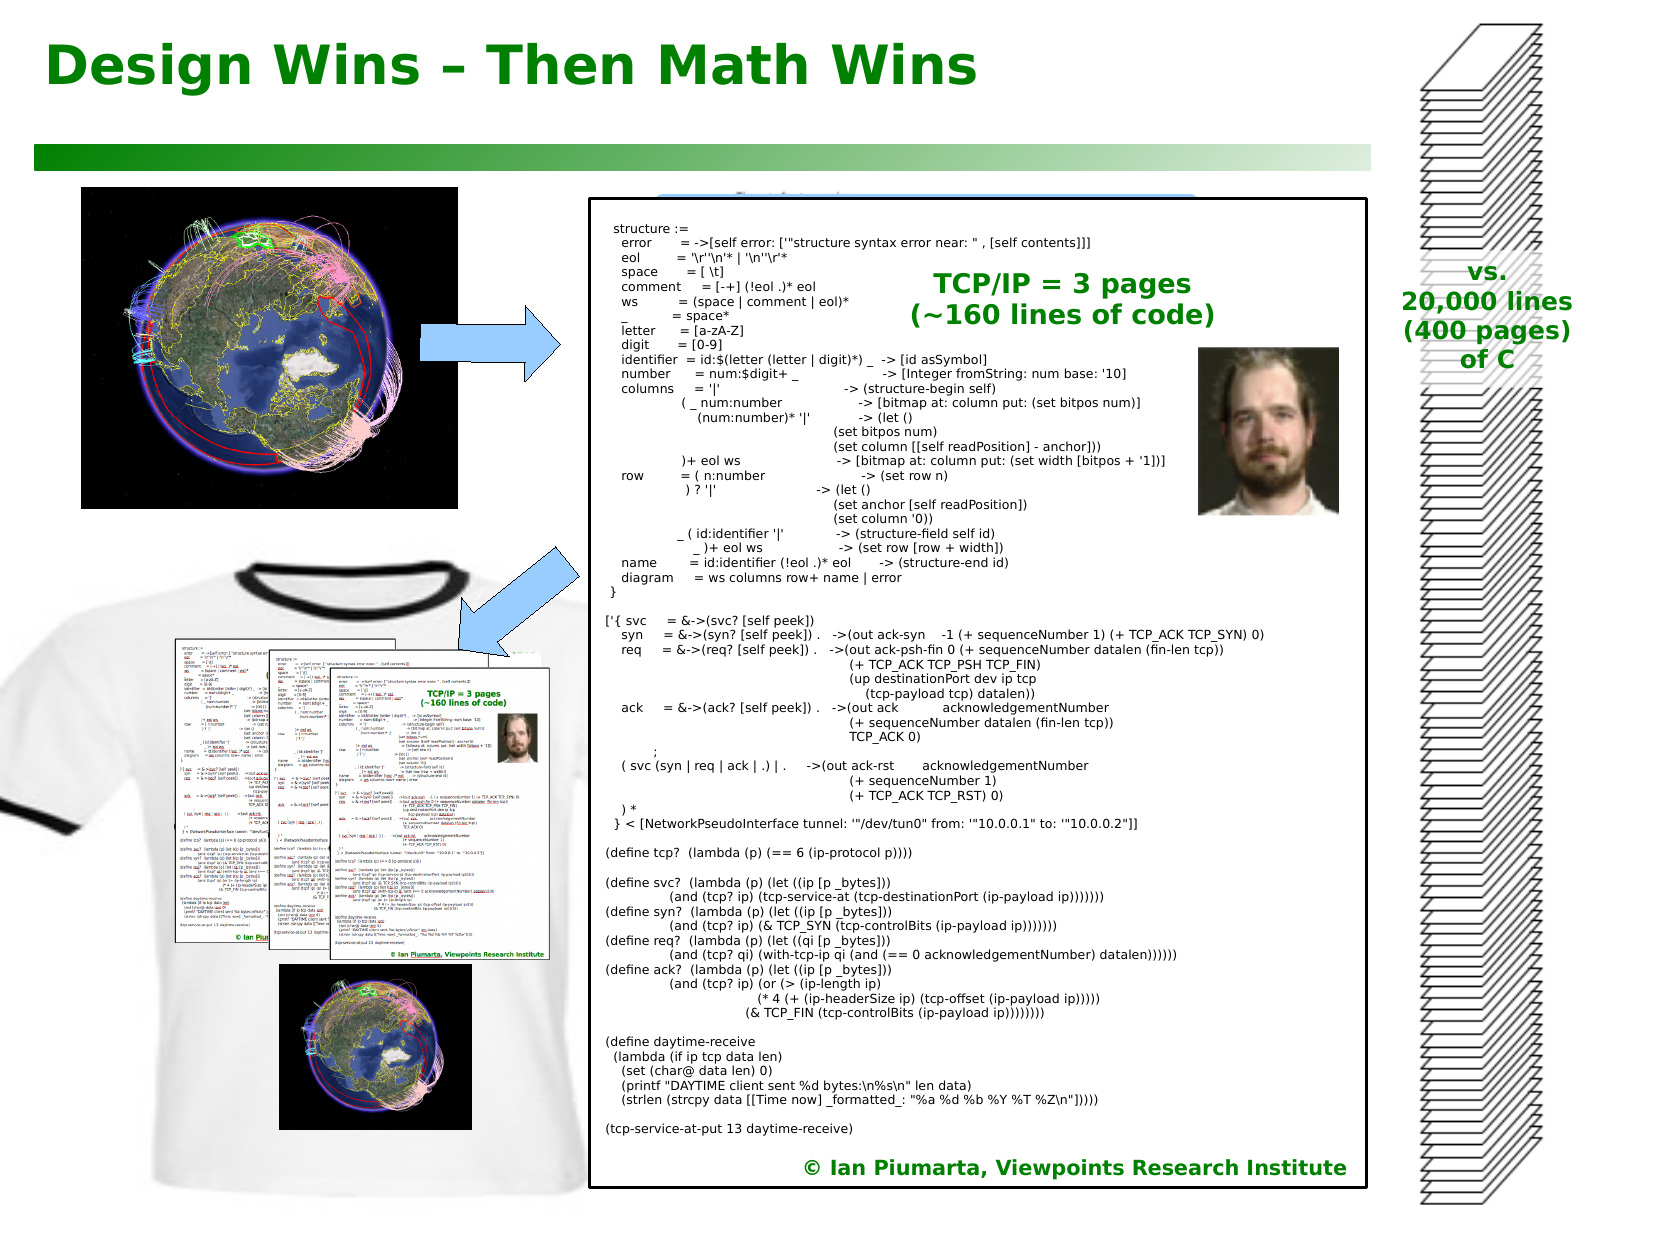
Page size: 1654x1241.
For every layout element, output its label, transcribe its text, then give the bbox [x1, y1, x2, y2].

text_box © Ian Piumarta, Viewpoints Research Institute [787, 1149, 1373, 1195]
text_box vs. 20,000 lines (400 pages) of C [1386, 250, 1599, 388]
text_box [458, 546, 580, 657]
text_box TCP/IP = 3 pages (~160 lines of code) [894, 261, 1351, 338]
text_box [419, 305, 561, 382]
text_box structure := error = ->[self error: ['"structure syntax error near: " , [self contents]]] eol = '\r''\n'* | '\n''\r'* space = [ \t] comment = [-+] (!eol .)* eol ws = (space | comment | eol)* _ = space* letter = [a-zA-Z] digit = [0-9] identifier = id:$(letter (letter | digit)*) _ -> [id asSymbol] number = num:$digit+ _ -> [Integer fromString: num base: '10] columns = '|' -> (structure-begin self) ( _ num:number -> [bitmap at: column put: (set bitpos num)] (num:number)* '|' -> (let () (set bitpos num) (set column [[self readPosition] - anchor])) )+ eol ws -> [bitmap at: column put: (set width [bitpos + '1])] row = ( n:number -> (set row n) ) ? '|' -> (let () (set anchor [self readPosition]) (set column '0)) _ ( id:identifier '|' -> (structure-field self id) _ )+ eol ws -> (set row [row + width]) name = id:identifier (!eol .)* eol -> (structure-end id) diagram = ws columns row+ name | error } ['{ svc = &->(svc? [self peek]) syn = &->(syn? [self peek]) . ->(out ack-syn -1 (+ sequenceNumber 1) (+ TCP_ACK TCP_SYN) 0) req = &->(req? [self peek]) . ->(out ack-psh-fin 0 (+ sequenceNumber datalen (fin-len tcp)) (+ TCP_ACK TCP_PSH TCP_FIN) (up destinationPort dev ip tcp (tcp-payload tcp) datalen)) ack = &->(ack? [self peek]) . ->(out ack acknowledgementNumber (+ sequenceNumber datalen (fin-len tcp)) TCP_ACK 0) ; ( svc (syn | req | ack | .) | . ->(out ack-rst acknowledgementNumber (+ sequenceNumber 1) (+ TCP_ACK TCP_RST) 0) ) * } < [NetworkPseudoInterface tunnel: '"/dev/tun0" from: '"10.0.0.1" to: '"10.0.0.2"]] (define tcp? (lambda (p) (== 6 (ip-protocol p)))) (define svc? (lambda (p) (let ((ip [p _bytes])) (and (tcp? ip) (tcp-service-at (tcp-destinationPort (ip-payload ip))))))) (define syn? (lambda (p) (let ((ip [p _bytes])) (and (tcp? ip) (& TCP_SYN (tcp-controlBits (ip-payload ip))))))) (define req? (lambda (p) (let ((qi [p _bytes])) (and (tcp? qi) (with-tcp-ip qi (and (== 0 acknowledgementNumber) datalen)))))) (define ack? (lambda (p) (let ((ip [p _bytes])) (and (tcp? ip) (or (> (ip-length ip) (* 4 (+ (ip-headerSize ip) (tcp-offset (ip-payload ip))))) (& TCP_FIN (tcp-controlBits (ip-payload ip)))))))) (define daytime-receive (lambda (if ip tcp data len) (set (char@ data len) 0) (printf "DAYTIME client sent %d bytes:\n%s\n" len data) (strlen (strcpy data [[Time now] _formatted_: "%a %d %b %Y %T %Z\n"])))) (tcp-service-at-put 13 daytime-receive) [589, 198, 1367, 1188]
picture [683, 188, 1170, 194]
picture [0, 542, 836, 1215]
text_box Design Wins – Then Math Wins [29, 26, 1286, 120]
picture [1371, 0, 1574, 1233]
picture [1198, 346, 1339, 517]
text_box [34, 144, 1371, 171]
picture [81, 187, 458, 509]
